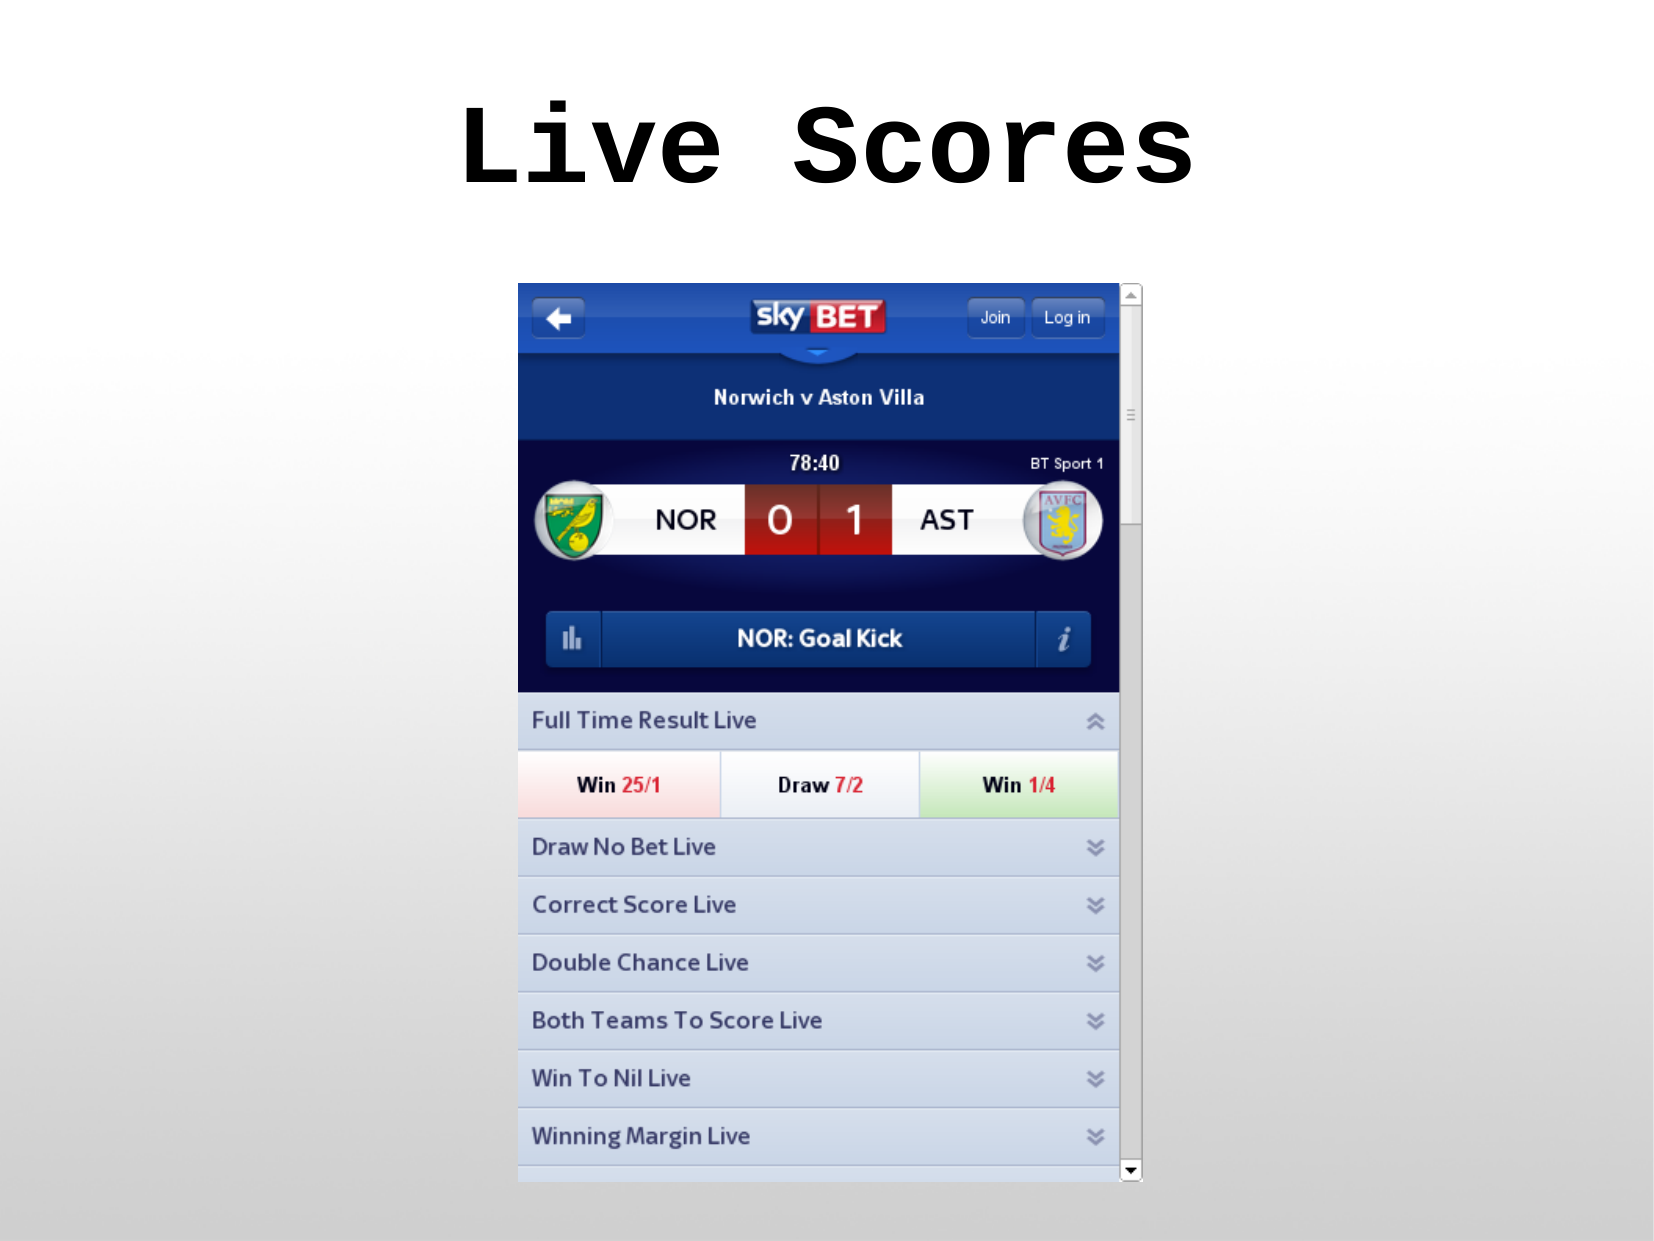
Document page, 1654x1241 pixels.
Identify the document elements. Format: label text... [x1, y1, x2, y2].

title Live Scores [82, 49, 1571, 257]
picture [0, 0, 1654, 1241]
